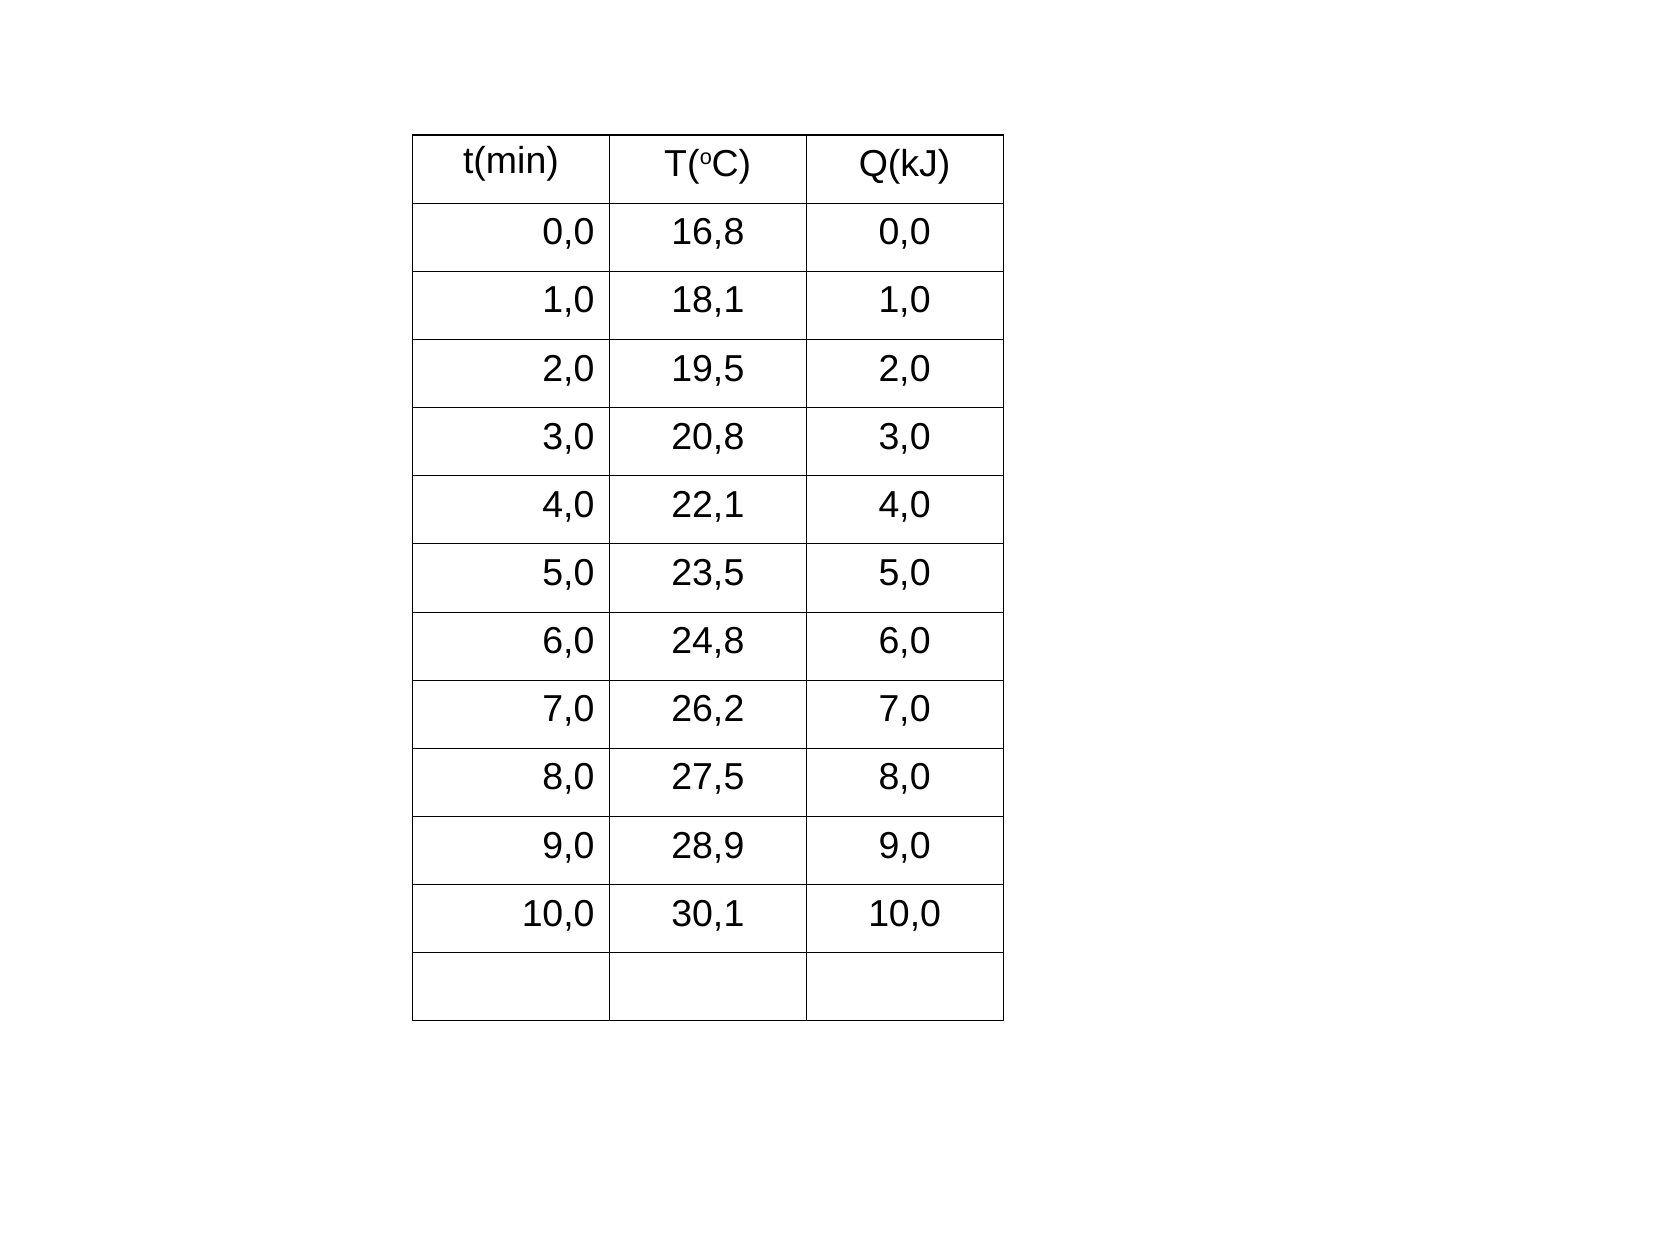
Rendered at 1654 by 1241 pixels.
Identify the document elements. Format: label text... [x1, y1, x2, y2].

table_cell 6,0 [807, 613, 1003, 680]
table_cell 1,0 [807, 272, 1003, 339]
table_cell 19,5 [610, 340, 806, 407]
table_cell 2,0 [807, 340, 1003, 407]
table_cell 3,0 [807, 408, 1003, 475]
table_cell 3,0 [413, 408, 609, 475]
table_cell 18,1 [610, 272, 806, 339]
table_cell 27,5 [610, 749, 806, 816]
table_cell 0,0 [413, 204, 609, 271]
table_cell 23,5 [610, 544, 806, 612]
table_cell [413, 953, 609, 1020]
table_cell 26,2 [610, 681, 806, 748]
table_cell 10,0 [413, 885, 609, 952]
table_cell 30,1 [610, 885, 806, 952]
table_cell 1,0 [413, 272, 609, 339]
table_cell 0,0 [807, 204, 1003, 271]
table_cell 6,0 [413, 613, 609, 680]
table_cell 5,0 [413, 544, 609, 612]
table_cell 7,0 [807, 681, 1003, 748]
table_cell 7,0 [413, 681, 609, 748]
table_cell 24,8 [610, 613, 806, 680]
table_cell 5,0 [807, 544, 1003, 612]
table_cell 2,0 [413, 340, 609, 407]
table_cell 9,0 [807, 817, 1003, 884]
table_cell 9,0 [413, 817, 609, 884]
table_cell 16,8 [610, 204, 806, 271]
table_header t(min) [413, 136, 609, 203]
table_cell 20,8 [610, 408, 806, 475]
table_cell 10,0 [807, 885, 1003, 952]
table_header T(oC) [610, 136, 806, 203]
table_header Q(kJ) [807, 136, 1003, 203]
table_cell 4,0 [413, 476, 609, 543]
table_cell 8,0 [807, 749, 1003, 816]
table_cell 8,0 [413, 749, 609, 816]
table_cell 28,9 [610, 817, 806, 884]
table_cell 4,0 [807, 476, 1003, 543]
table_cell 22,1 [610, 476, 806, 543]
table_cell [610, 953, 806, 1020]
table_cell [807, 953, 1003, 1020]
